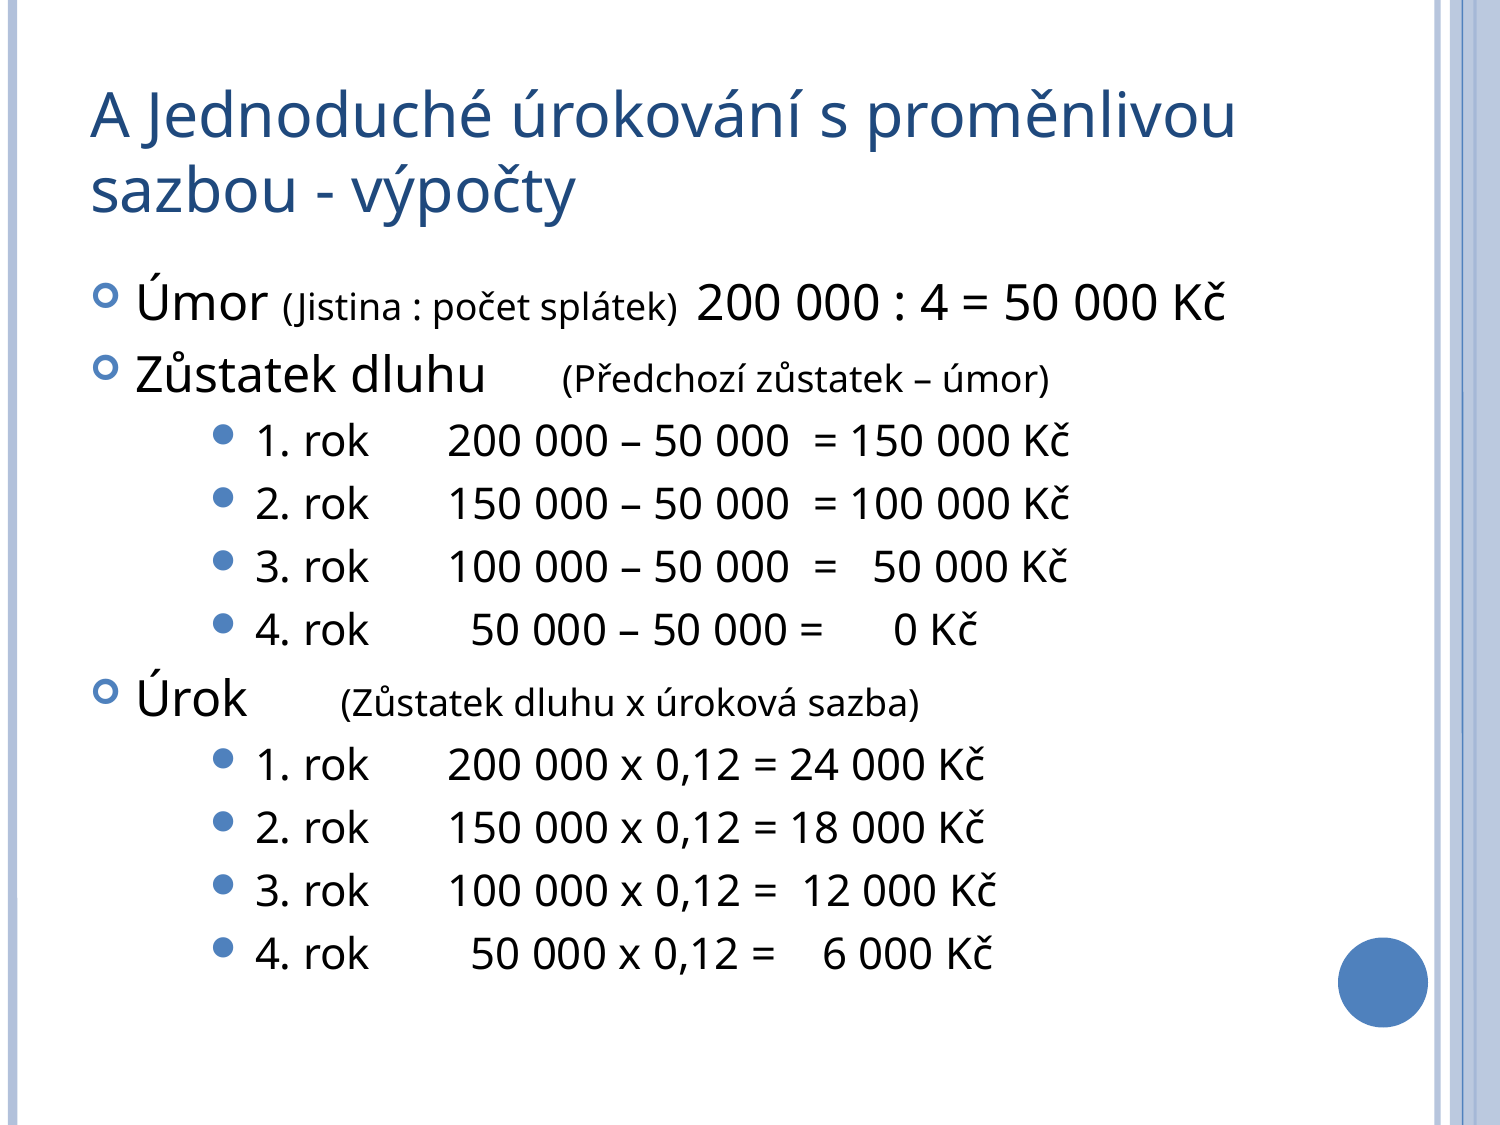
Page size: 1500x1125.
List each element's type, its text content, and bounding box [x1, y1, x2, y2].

list Úmor (Jistina : počet splátek) 200 000 : 4 = 50 000 Kč Zůstatek dluhu (Předchozí zůstatek – úmor) 1. rok 200 000 – 50 000 = 150 000 Kč 2. rok 150 000 – 50 000 = 100 000 Kč 3. rok 100 000 – 50 000 = 50 000 Kč 4. rok 50 000 – 50 000 = 0 Kč Úrok (Zůstatek dluhu x úroková sazba) 1. rok 200 000 x 0,12 = 24 000 Kč 2. rok 150 000 x 0,12 = 18 000 Kč 3. rok 100 000 x 0,12 = 12 000 Kč 4. rok 50 000 x 0,12 = 6 000 Kč [75, 262, 1300, 1062]
title A Jednoduché úrokování s proměnlivou sazbou - výpočty [75, 45, 1300, 233]
